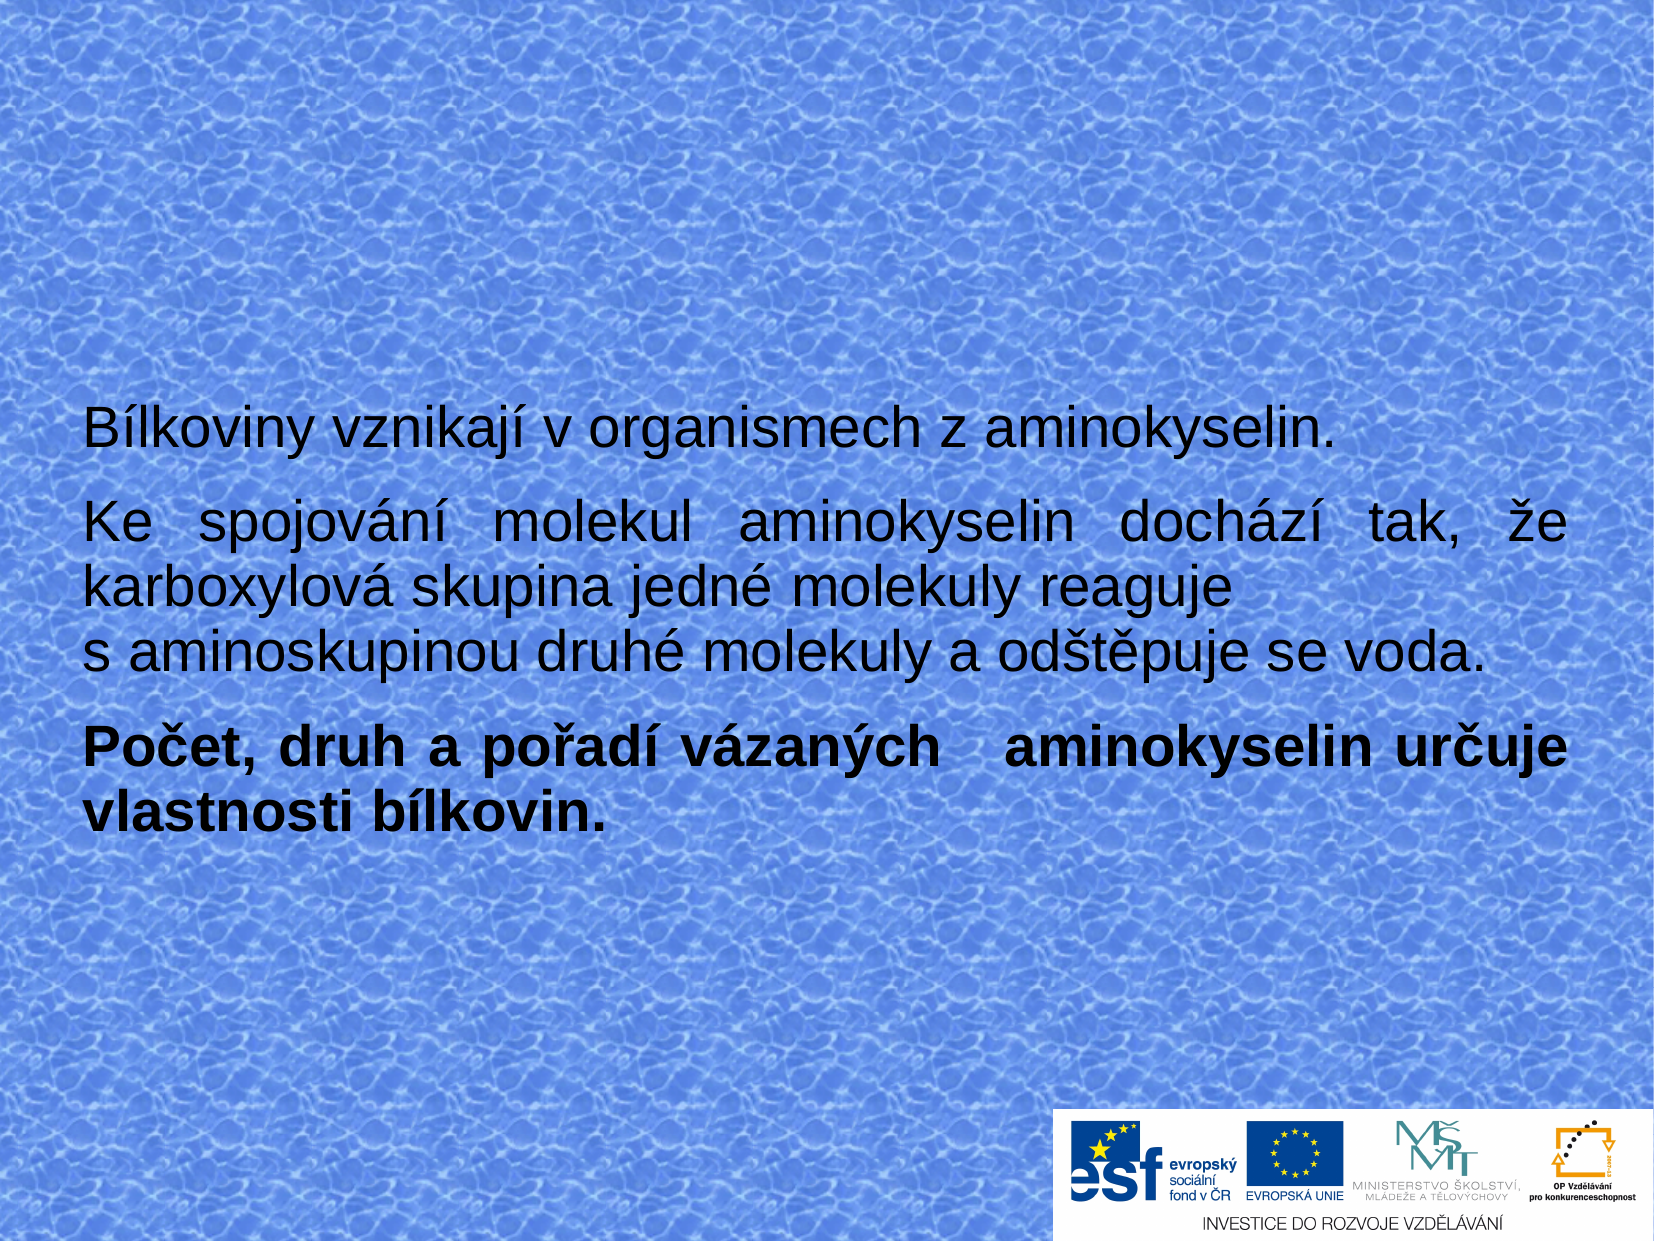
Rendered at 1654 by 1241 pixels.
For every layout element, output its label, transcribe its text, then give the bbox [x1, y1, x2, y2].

picture [0, 0, 1654, 1241]
list Bílkoviny vznikají v organismech z aminokyselin. Ke spojování molekul aminokyselin dochází tak, že karboxylová skupina jedné molekuly reaguje s aminoskupinou druhé molekuly a odštěpuje se voda. Počet, druh a pořadí vázaných aminokyselin určuje vlastnosti bílkovin. [82, 394, 1571, 846]
